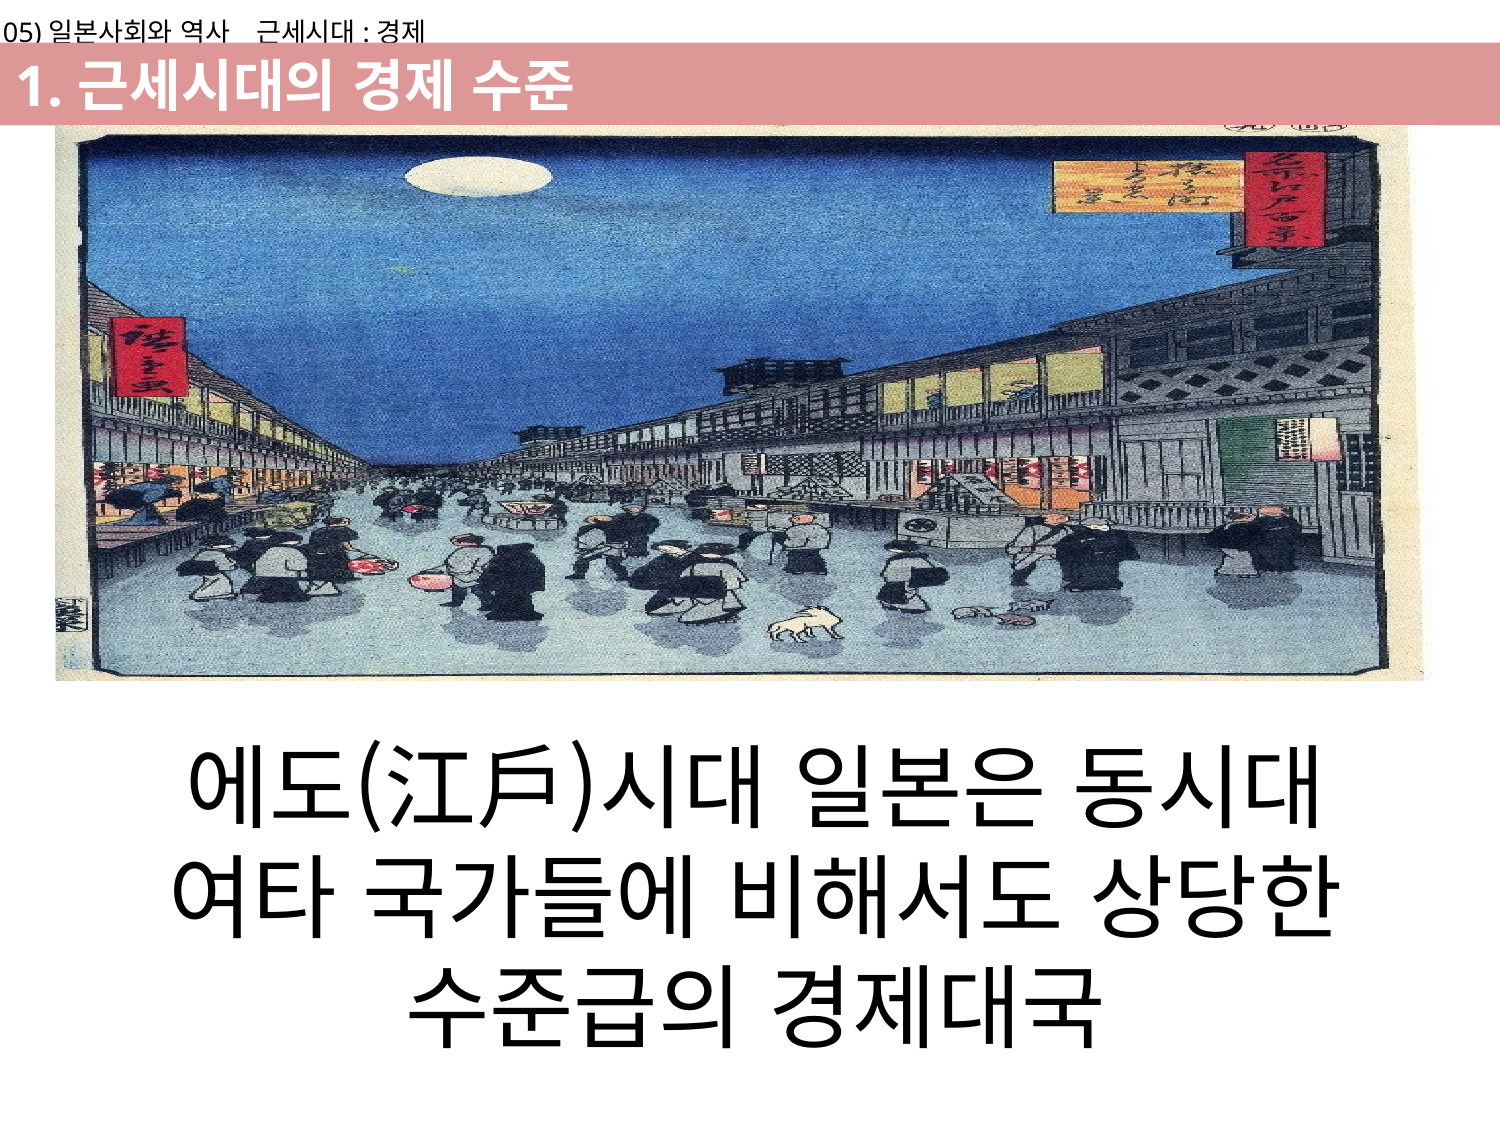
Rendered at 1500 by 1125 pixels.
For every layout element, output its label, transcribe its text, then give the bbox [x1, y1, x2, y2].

title 에도(江戶)시대 일본은 동시대 여타 국가들에 비해서도 상당한 수준급의 경제대국 [118, 722, 1394, 1071]
text_box 05) 일본사회와 역사 _ 근세시대 : 경제 [0, 7, 868, 42]
text_box 1. 근세시대의 경제 수준 [0, 42, 1500, 126]
picture [55, 125, 1436, 681]
